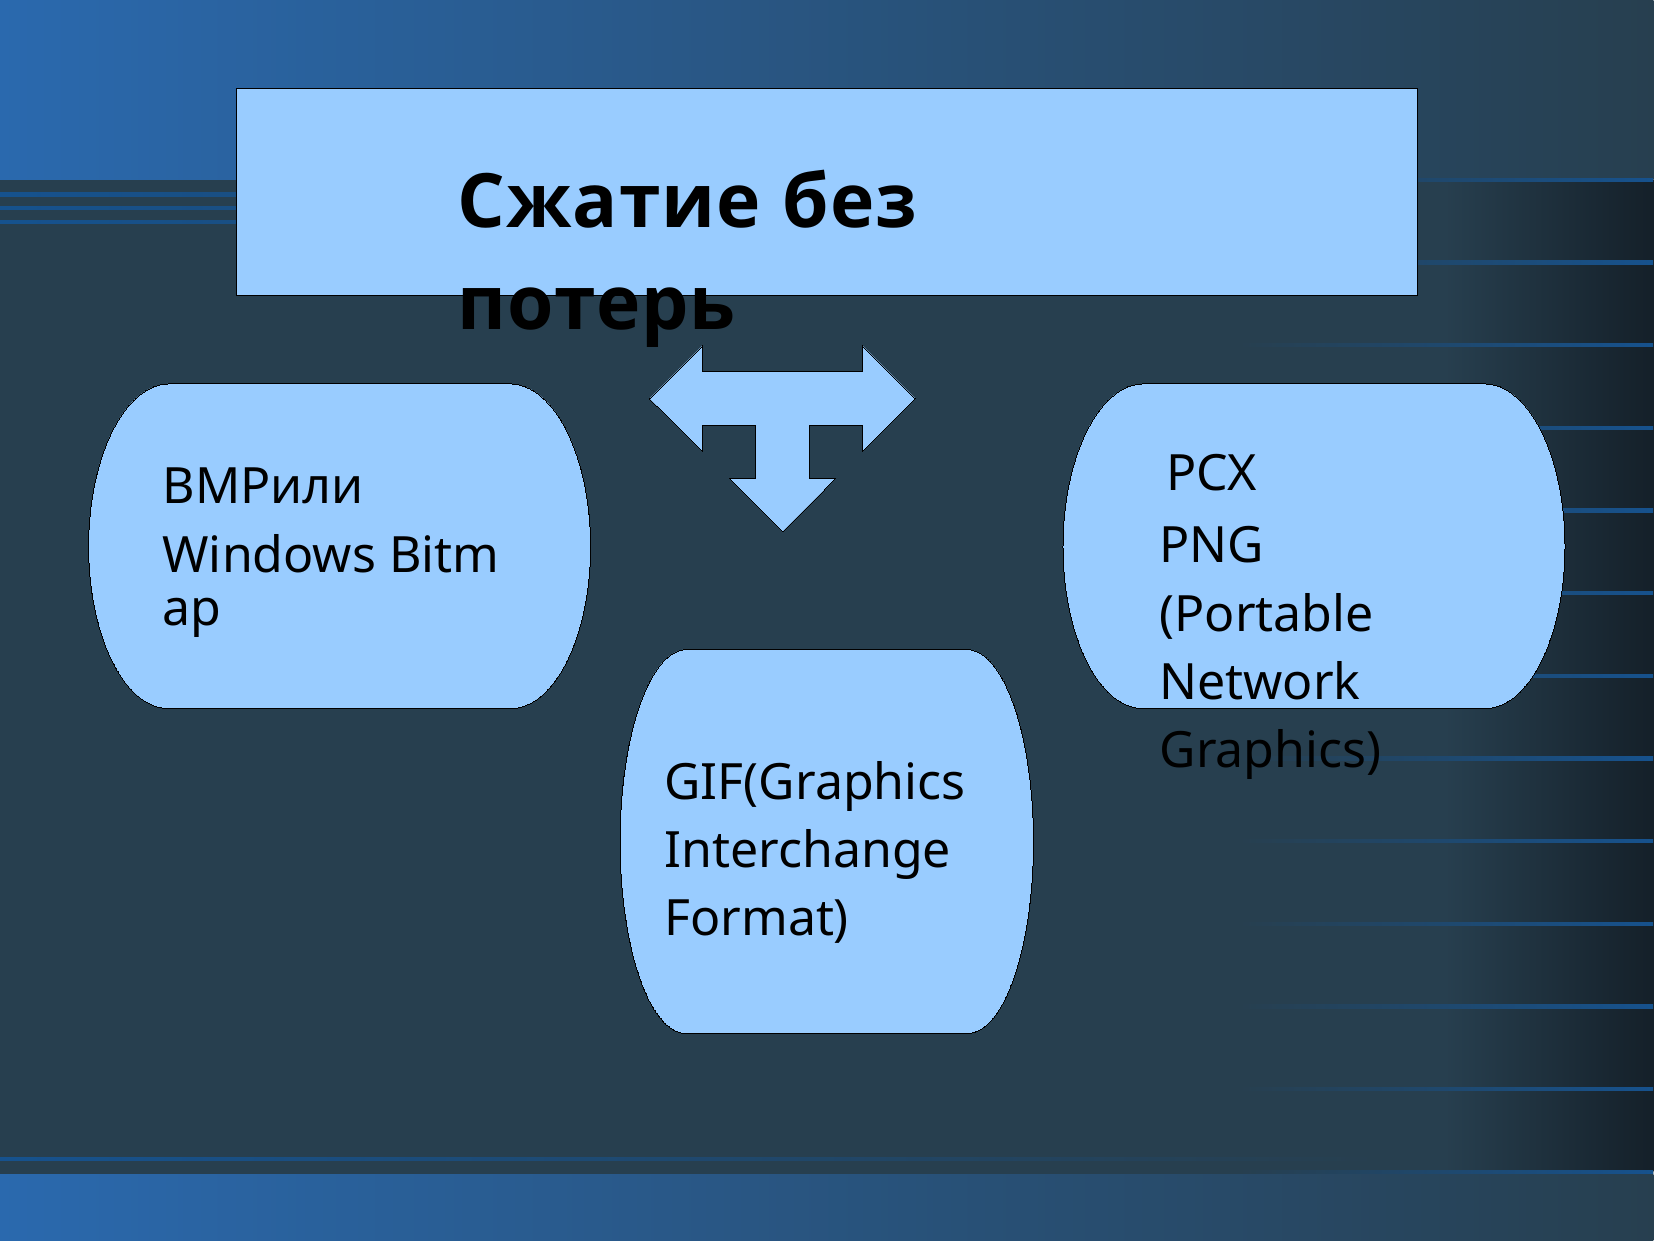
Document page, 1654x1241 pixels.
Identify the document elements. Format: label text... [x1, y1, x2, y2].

text_box BMPили Windows Bitmap [147, 442, 532, 660]
text_box GIF(Graphics Interchange Format) [649, 738, 1004, 926]
text_box [649, 345, 916, 532]
text_box [88, 383, 591, 709]
text_box [1062, 383, 1566, 709]
text_box PCX [1151, 429, 1300, 501]
text_box PNG (Portable Network Graphics) [1144, 501, 1477, 690]
text_box [236, 88, 1418, 296]
text_box Сжатие без потерь [442, 139, 1157, 237]
text_box [620, 649, 1034, 1034]
